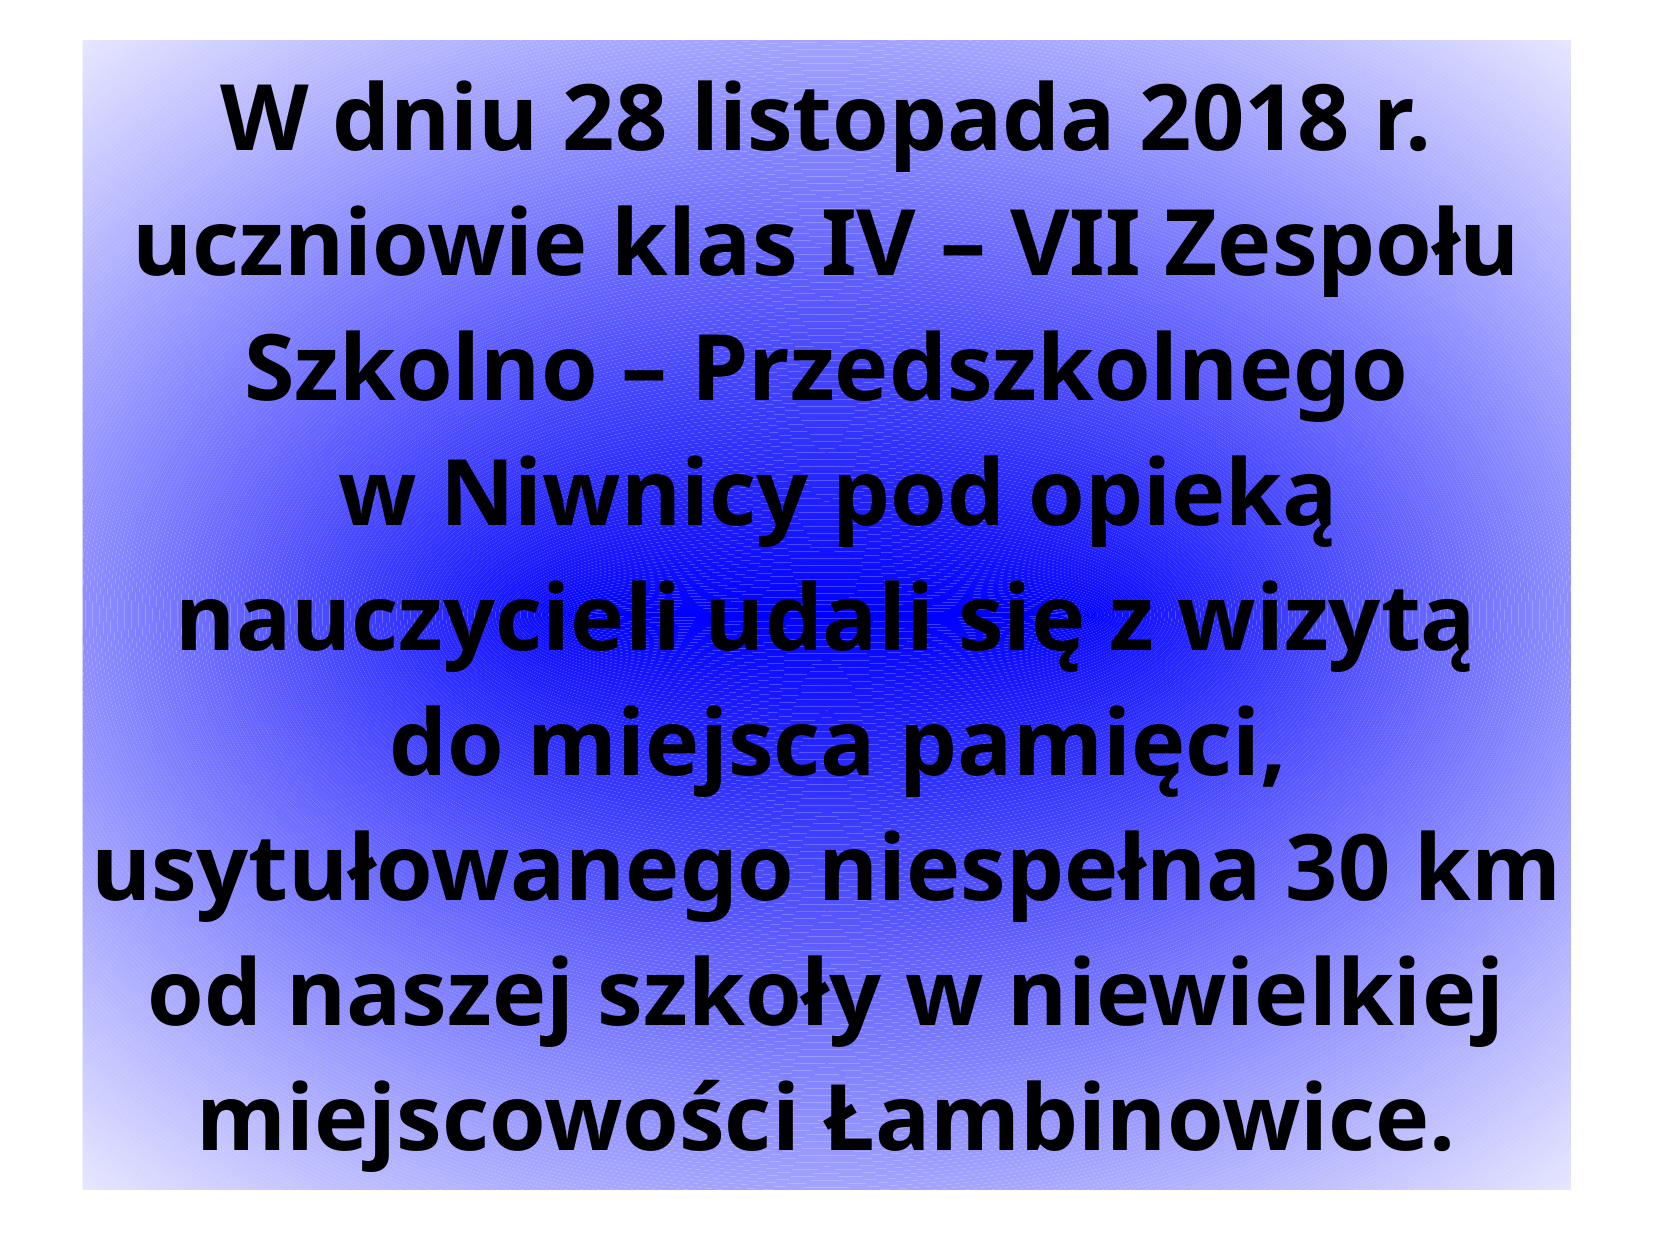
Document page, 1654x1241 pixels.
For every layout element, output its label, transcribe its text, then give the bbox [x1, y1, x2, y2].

title W dniu 28 listopada 2018 r. uczniowie klas IV – VII Zespołu Szkolno – Przedszkolnego w Niwnicy pod opieką nauczycieli udali się z wizytą do miejsca pamięci, usytułowanego niespełna 30 km od naszej szkoły w niewielkiej miejscowości Łambinowice. [82, 40, 1571, 1190]
